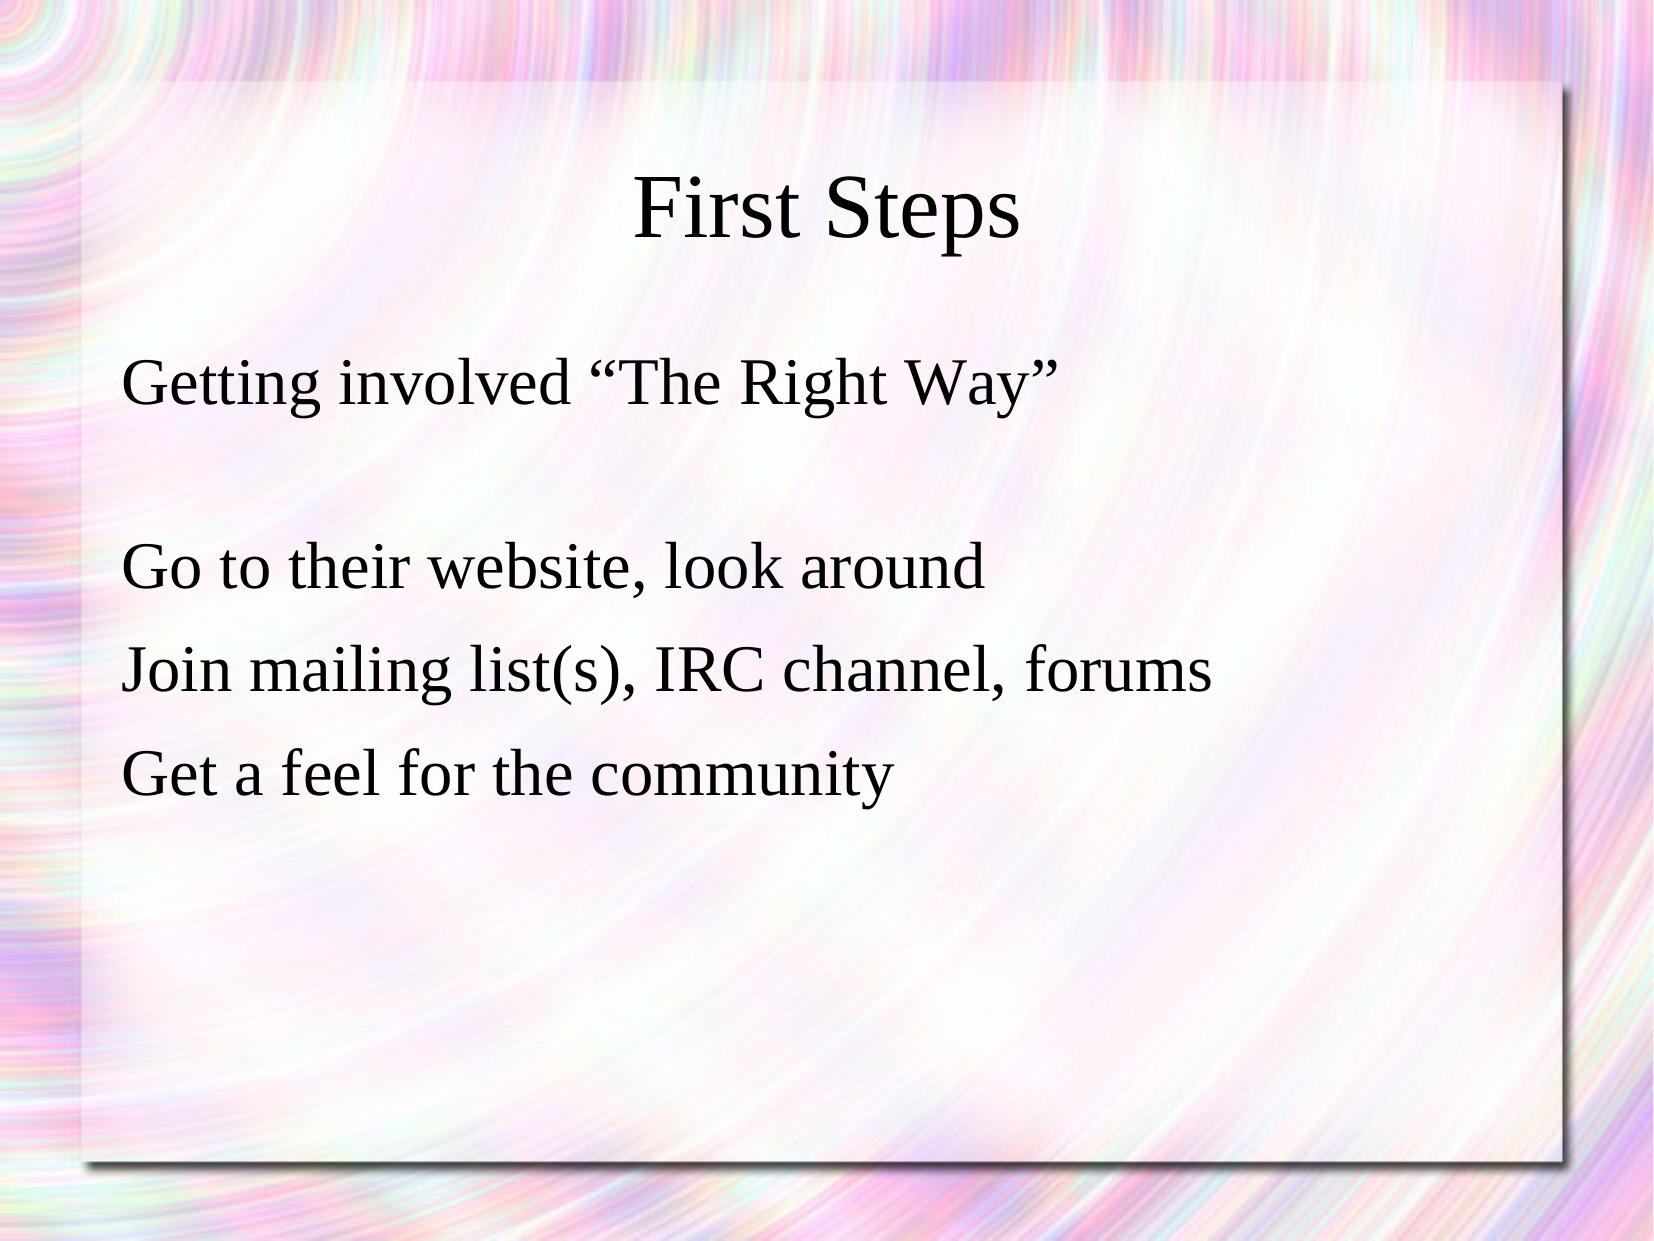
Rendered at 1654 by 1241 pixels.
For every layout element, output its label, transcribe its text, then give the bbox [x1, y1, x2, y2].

picture [0, 0, 1654, 1241]
list Getting involved “The Right Way” Go to their website, look around Join mailing list(s), IRC channel, forums Get a feel for the community [121, 344, 1534, 1164]
title First Steps [121, 102, 1534, 311]
